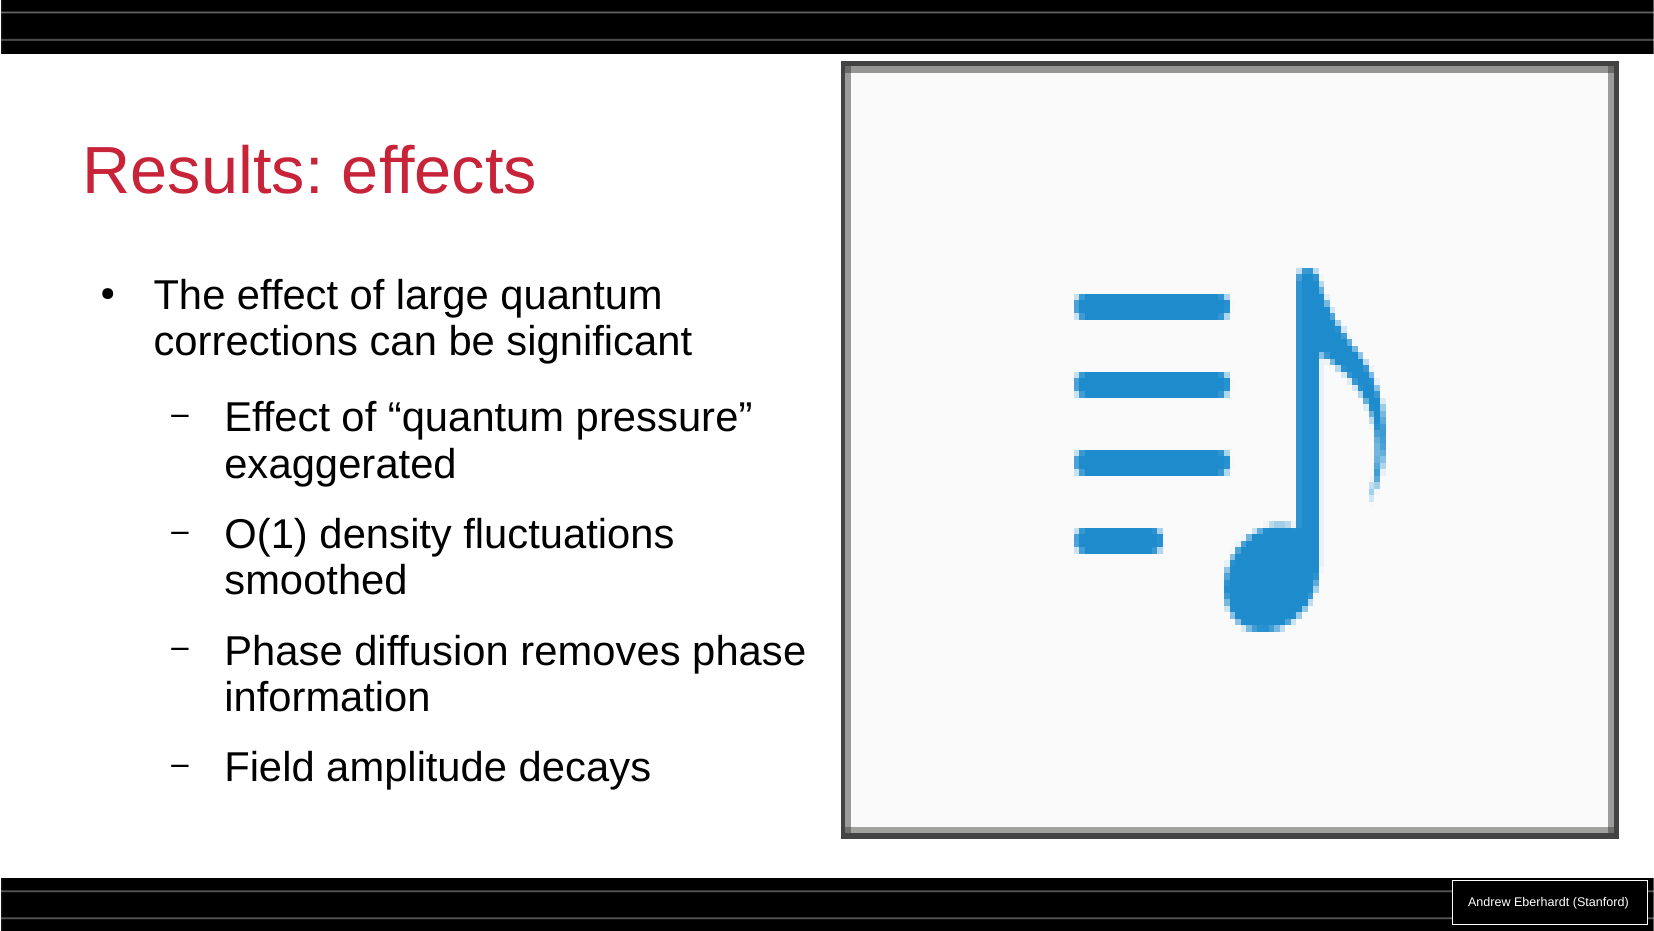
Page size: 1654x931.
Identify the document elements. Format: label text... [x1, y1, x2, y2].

picture [1, 0, 1654, 54]
text_box [840, 60, 1621, 841]
text_box Andrew Eberhardt (Stanford) [1452, 880, 1648, 925]
picture [1, 878, 1654, 931]
list The effect of large quantum corrections can be significant Effect of “quantum pressure” exaggerated O(1) density fluctuations smoothed Phase diffusion removes phase information Field amplitude decays [82, 271, 826, 851]
title Results: effects [82, 92, 840, 249]
